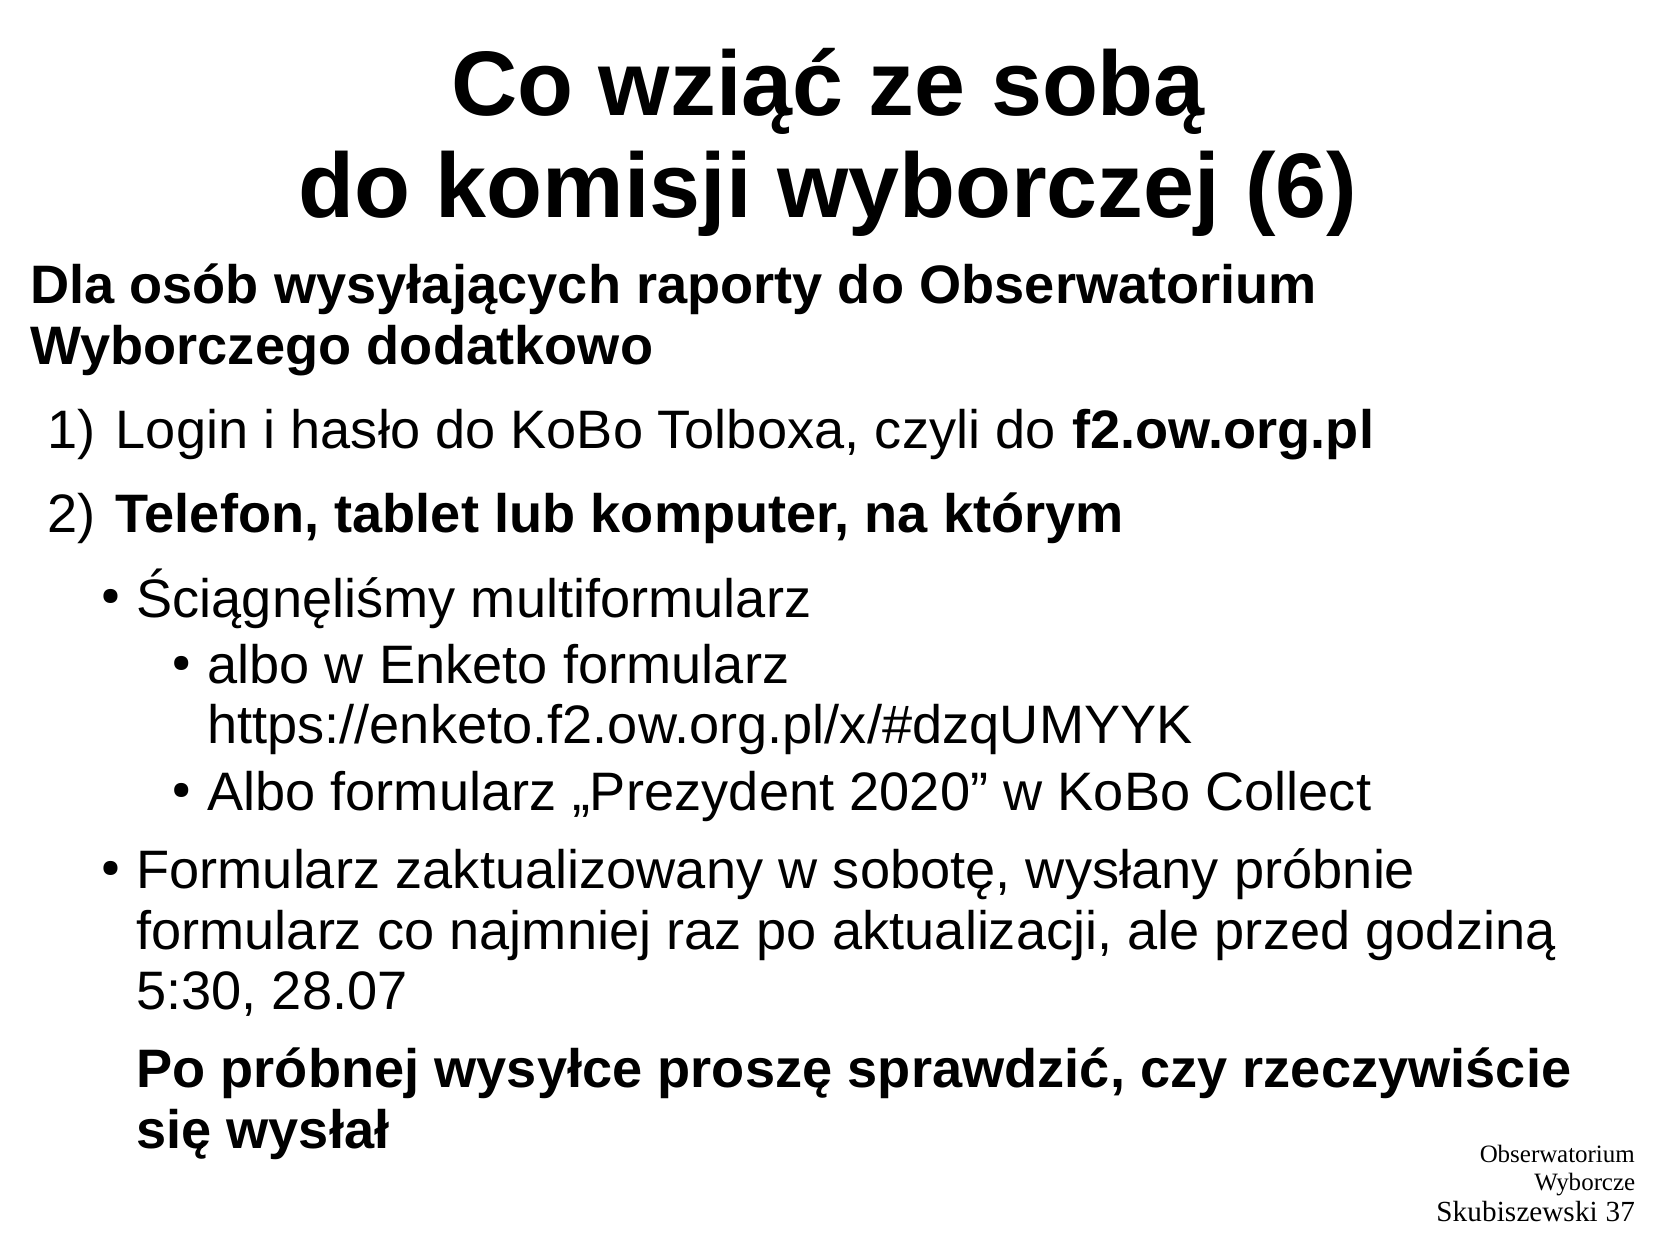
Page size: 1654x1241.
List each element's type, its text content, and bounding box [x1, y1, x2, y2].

title Co wziąć ze sobą do komisji wyborczej (6) [84, 32, 1573, 238]
list Dla osób wysyłających raporty do Obserwatorium Wyborczego dodatkowo Login i hasło do KoBo Tolboxa, czyli do f2.ow.org.pl Telefon, tablet lub komputer, na którym Ściągnęliśmy multiformularz albo w Enketo formularz https://enketo.f2.ow.org.pl/x/#dzqUMYYK Albo formularz „Prezydent 2020” w KoBo Collect Formularz zaktualizowany w sobotę, wysłany próbnie formularz co najmniej raz po aktualizacji, ale przed godziną 5:30, 28.07 Po próbnej wysyłce proszę sprawdzić, czy rzeczywiście się wysłał [30, 255, 1583, 1241]
